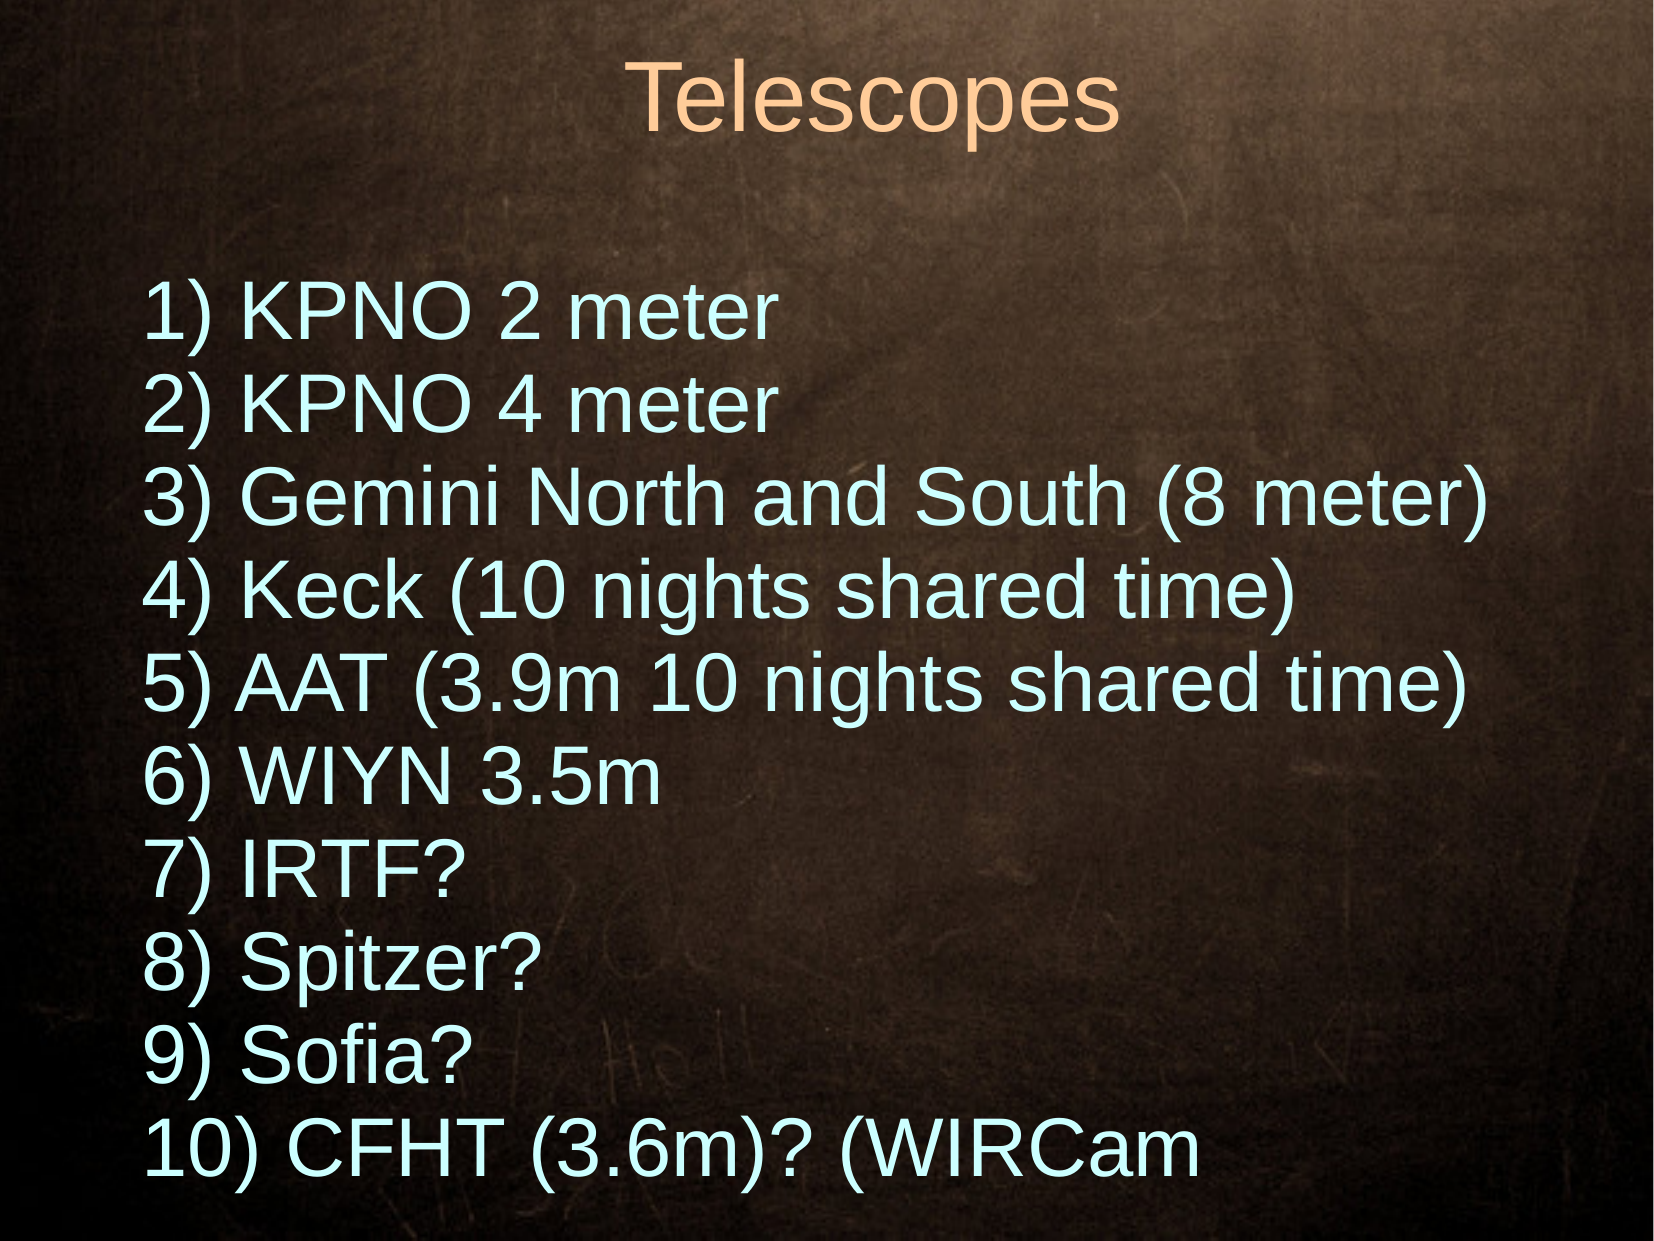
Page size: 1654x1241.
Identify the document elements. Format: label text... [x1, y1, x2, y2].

picture [0, 0, 1654, 1241]
text_box Telescopes 1) KPNO 2 meter 2) KPNO 4 meter 3) Gemini North and South (8 meter) 4) Keck (10 nights shared time) 5) AAT (3.9m 10 nights shared time) 6) WIYN 3.5m 7) IRTF? 8) Spitzer? 9) Sofia? 10) CFHT (3.6m)? (WIRCam [126, 33, 1621, 1202]
